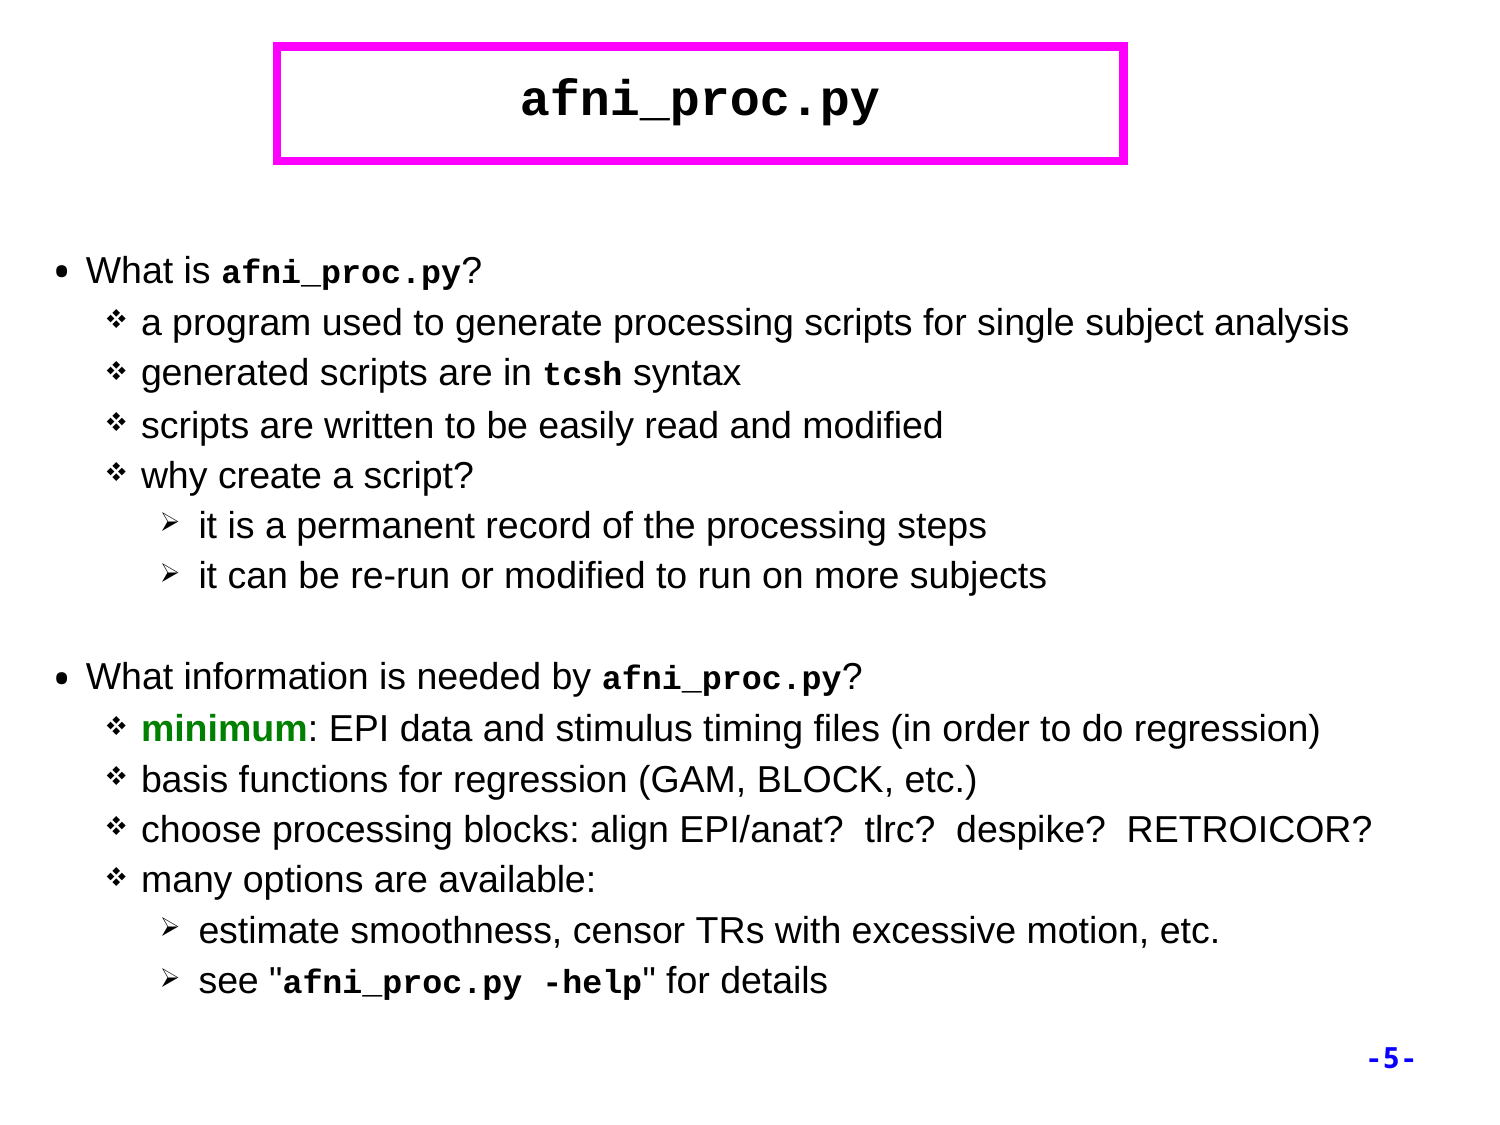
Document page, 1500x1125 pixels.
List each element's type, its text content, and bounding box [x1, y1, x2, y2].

list What is afni_proc.py? a program used to generate processing scripts for single subject analysis generated scripts are in tcsh syntax scripts are written to be easily read and modified why create a script? it is a permanent record of the processing steps it can be re-run or modified to run on more subjects What information is needed by afni_proc.py? minimum: EPI data and stimulus timing files (in order to do regression) basis functions for regression (GAM, BLOCK, etc.) choose processing blocks: align EPI/anat? tlrc? despike? RETROICOR? many options are available: estimate smoothness, censor TRs with excessive motion, etc. see "afni_proc.py -help" for details [32, 237, 1473, 1088]
title [277, 46, 1124, 161]
